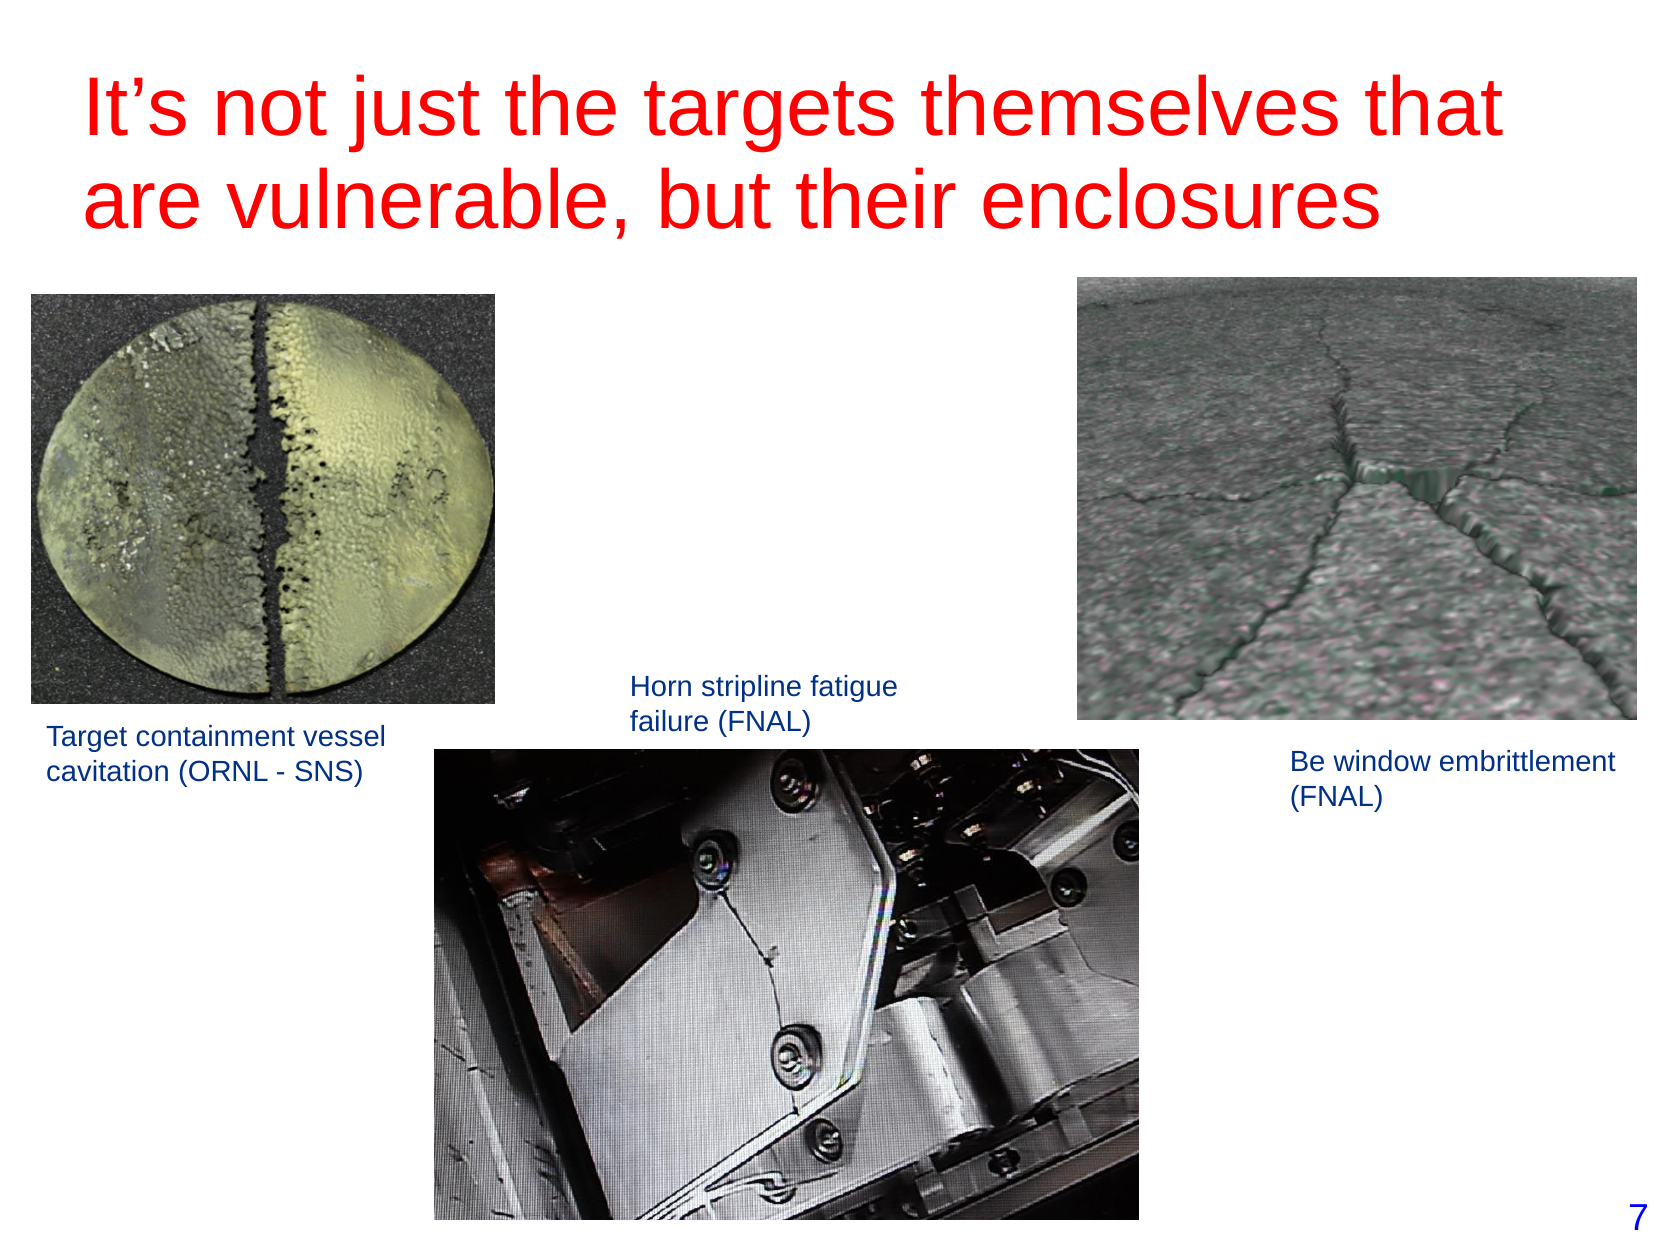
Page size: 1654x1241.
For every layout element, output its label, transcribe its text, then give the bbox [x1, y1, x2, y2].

text_box Be window embrittlement (FNAL) [1275, 734, 1636, 820]
picture [434, 749, 1139, 1220]
picture [1077, 277, 1637, 721]
picture [31, 294, 495, 704]
text_box Target containment vessel cavitation (ORNL - SNS) [31, 710, 409, 795]
text_box Horn stripline fatigue failure (FNAL) [614, 659, 935, 745]
title It’s not just the targets themselves that are vulnerable, but their enclosures [82, 49, 1571, 257]
